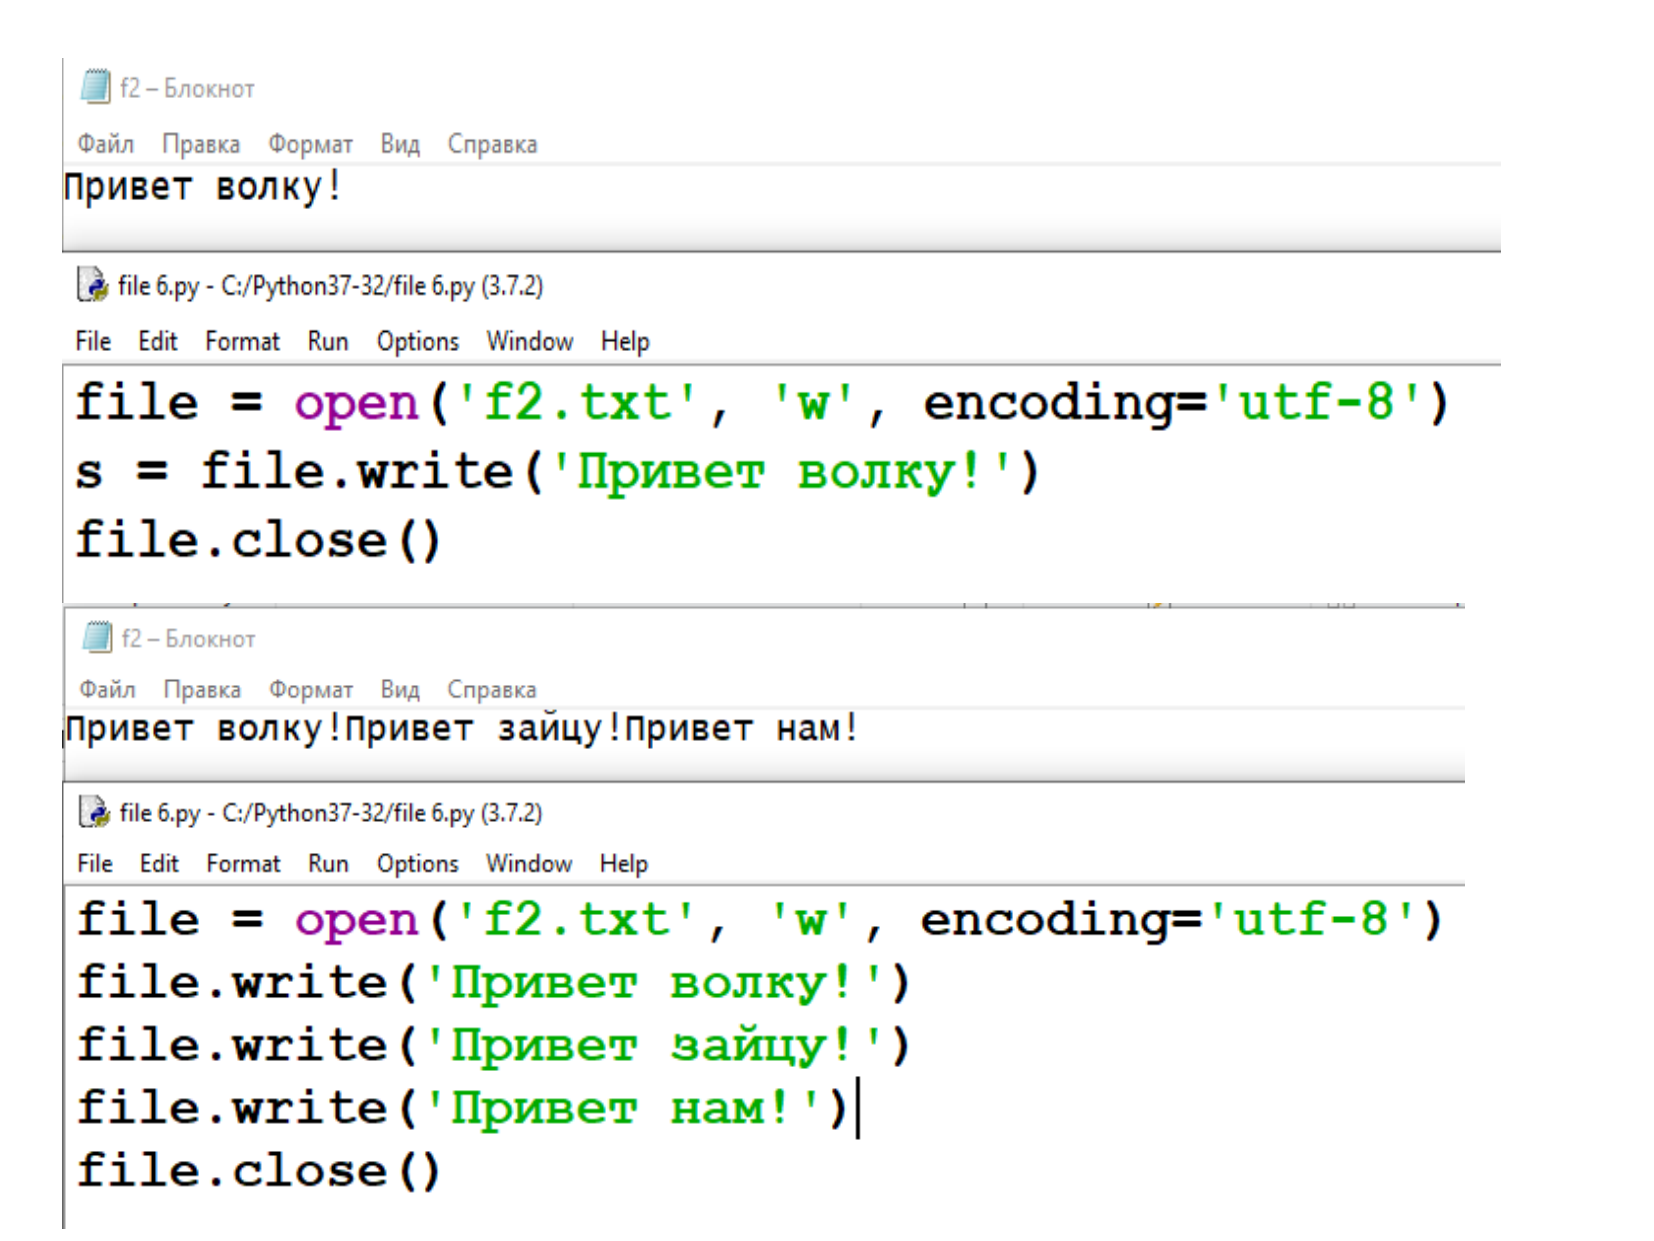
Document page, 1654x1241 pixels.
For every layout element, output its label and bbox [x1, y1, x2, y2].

picture [62, 58, 1501, 1229]
